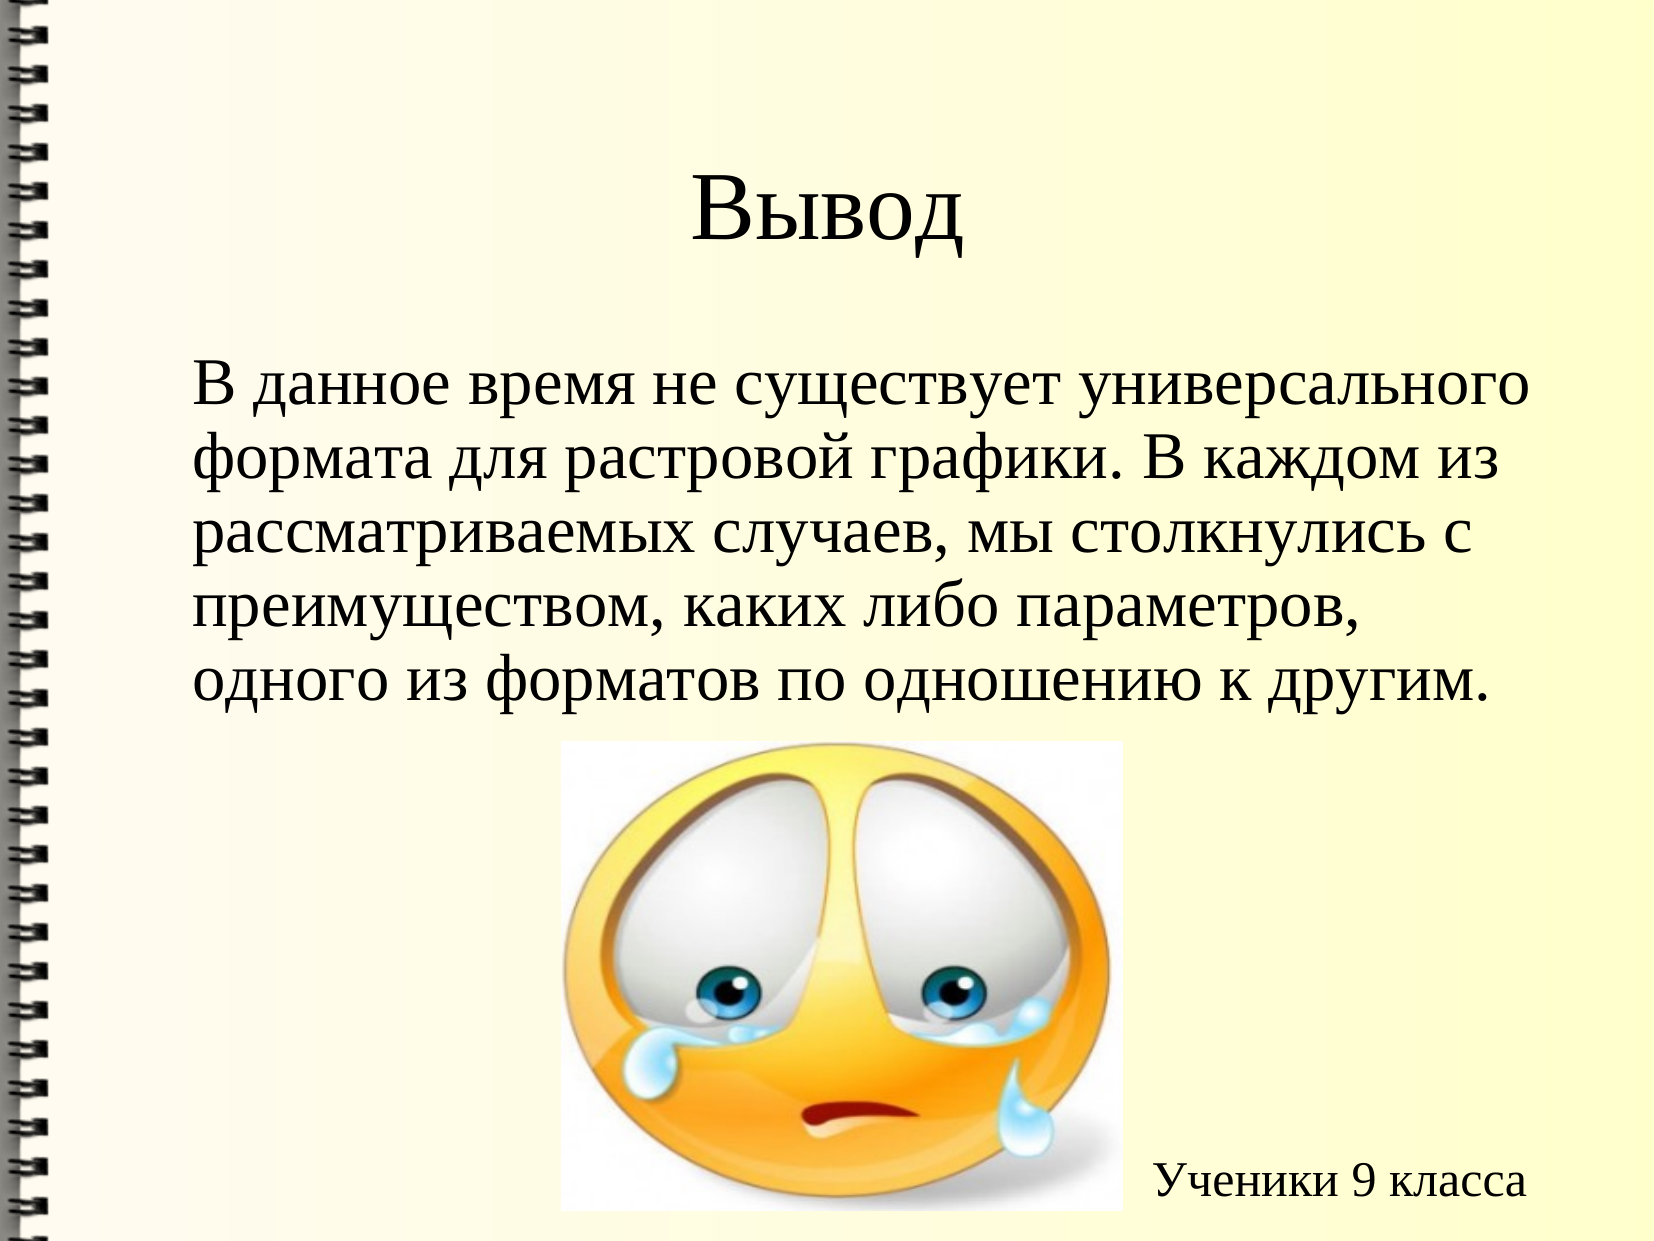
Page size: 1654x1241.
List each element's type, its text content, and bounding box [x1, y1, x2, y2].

list В данное время не существует универсального формата для растровой графики. В каждом из рассматриваемых случаев, мы столкнулись с преимуществом, каких либо параметров, одного из форматов по одношению к другим. [121, 344, 1534, 1127]
text_box Ученики 9 класса [1151, 1151, 1565, 1208]
picture [561, 741, 1123, 1211]
picture [0, 0, 1654, 1241]
title Вывод [121, 102, 1534, 310]
